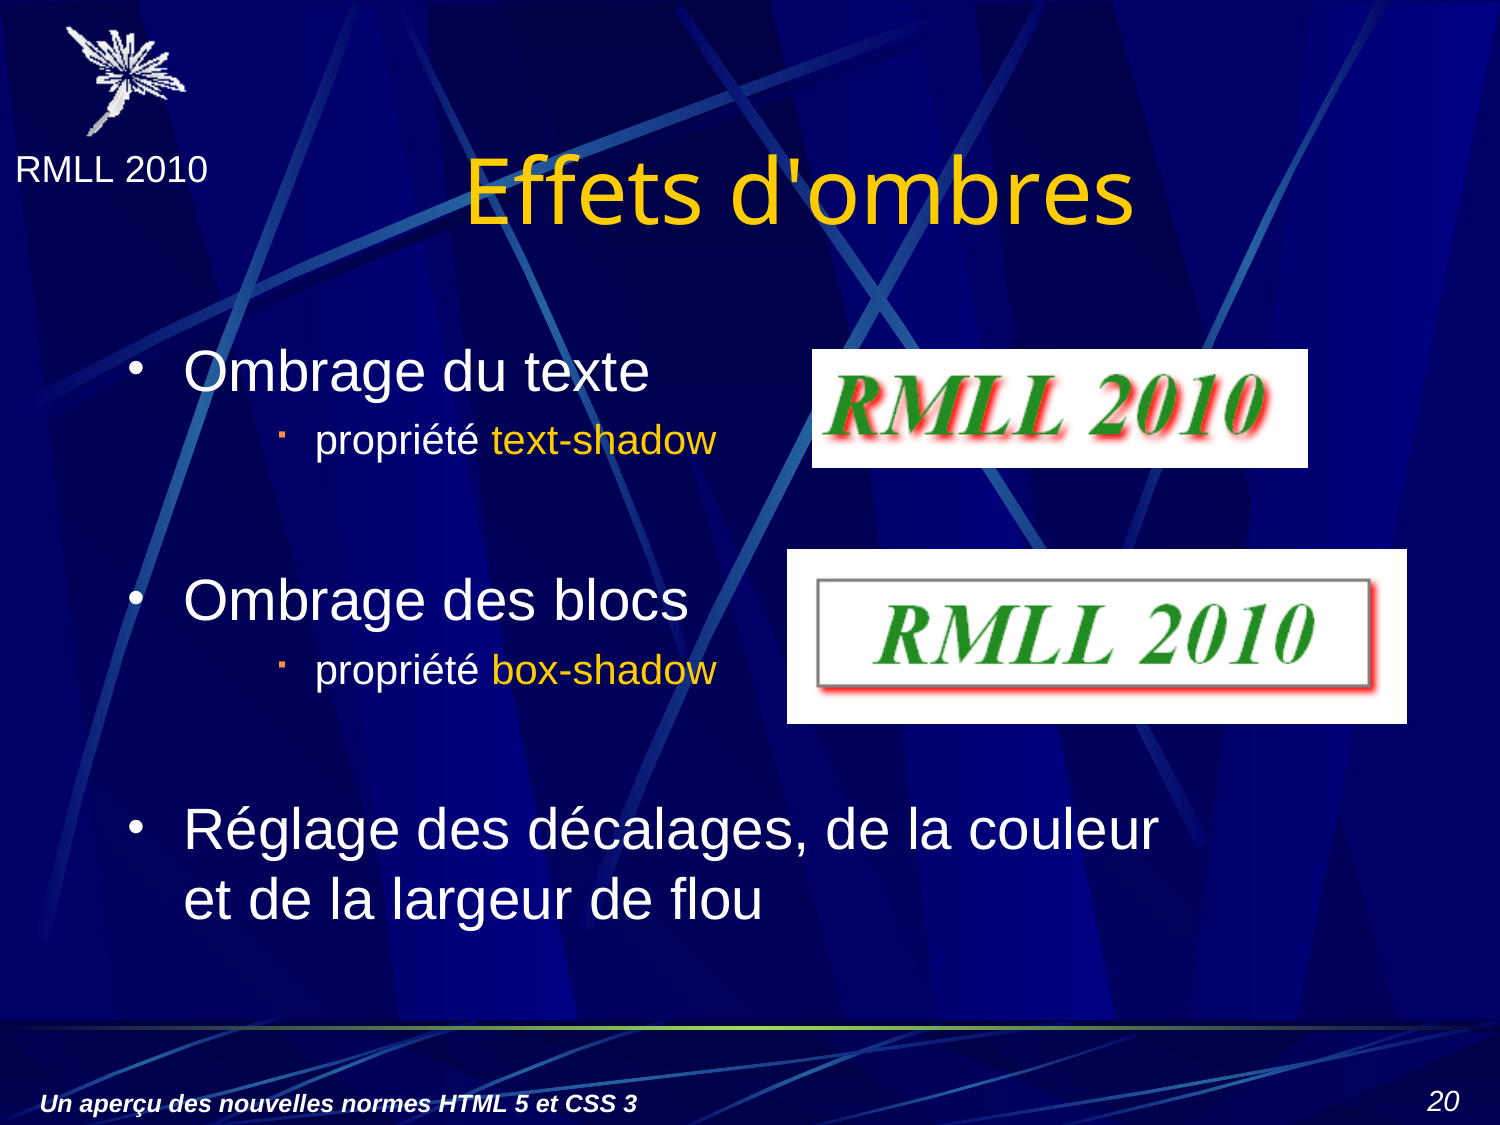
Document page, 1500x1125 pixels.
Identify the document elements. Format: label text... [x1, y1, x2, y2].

picture [787, 549, 1407, 724]
title Effets d'ombres [224, 87, 1375, 288]
picture [812, 349, 1308, 468]
picture [62, 24, 188, 138]
list Ombrage du texte propriété text-shadow Ombrage des blocs propriété box-shadow Réglage des décalages, de la couleur et de la largeur de flou [112, 324, 1450, 1001]
